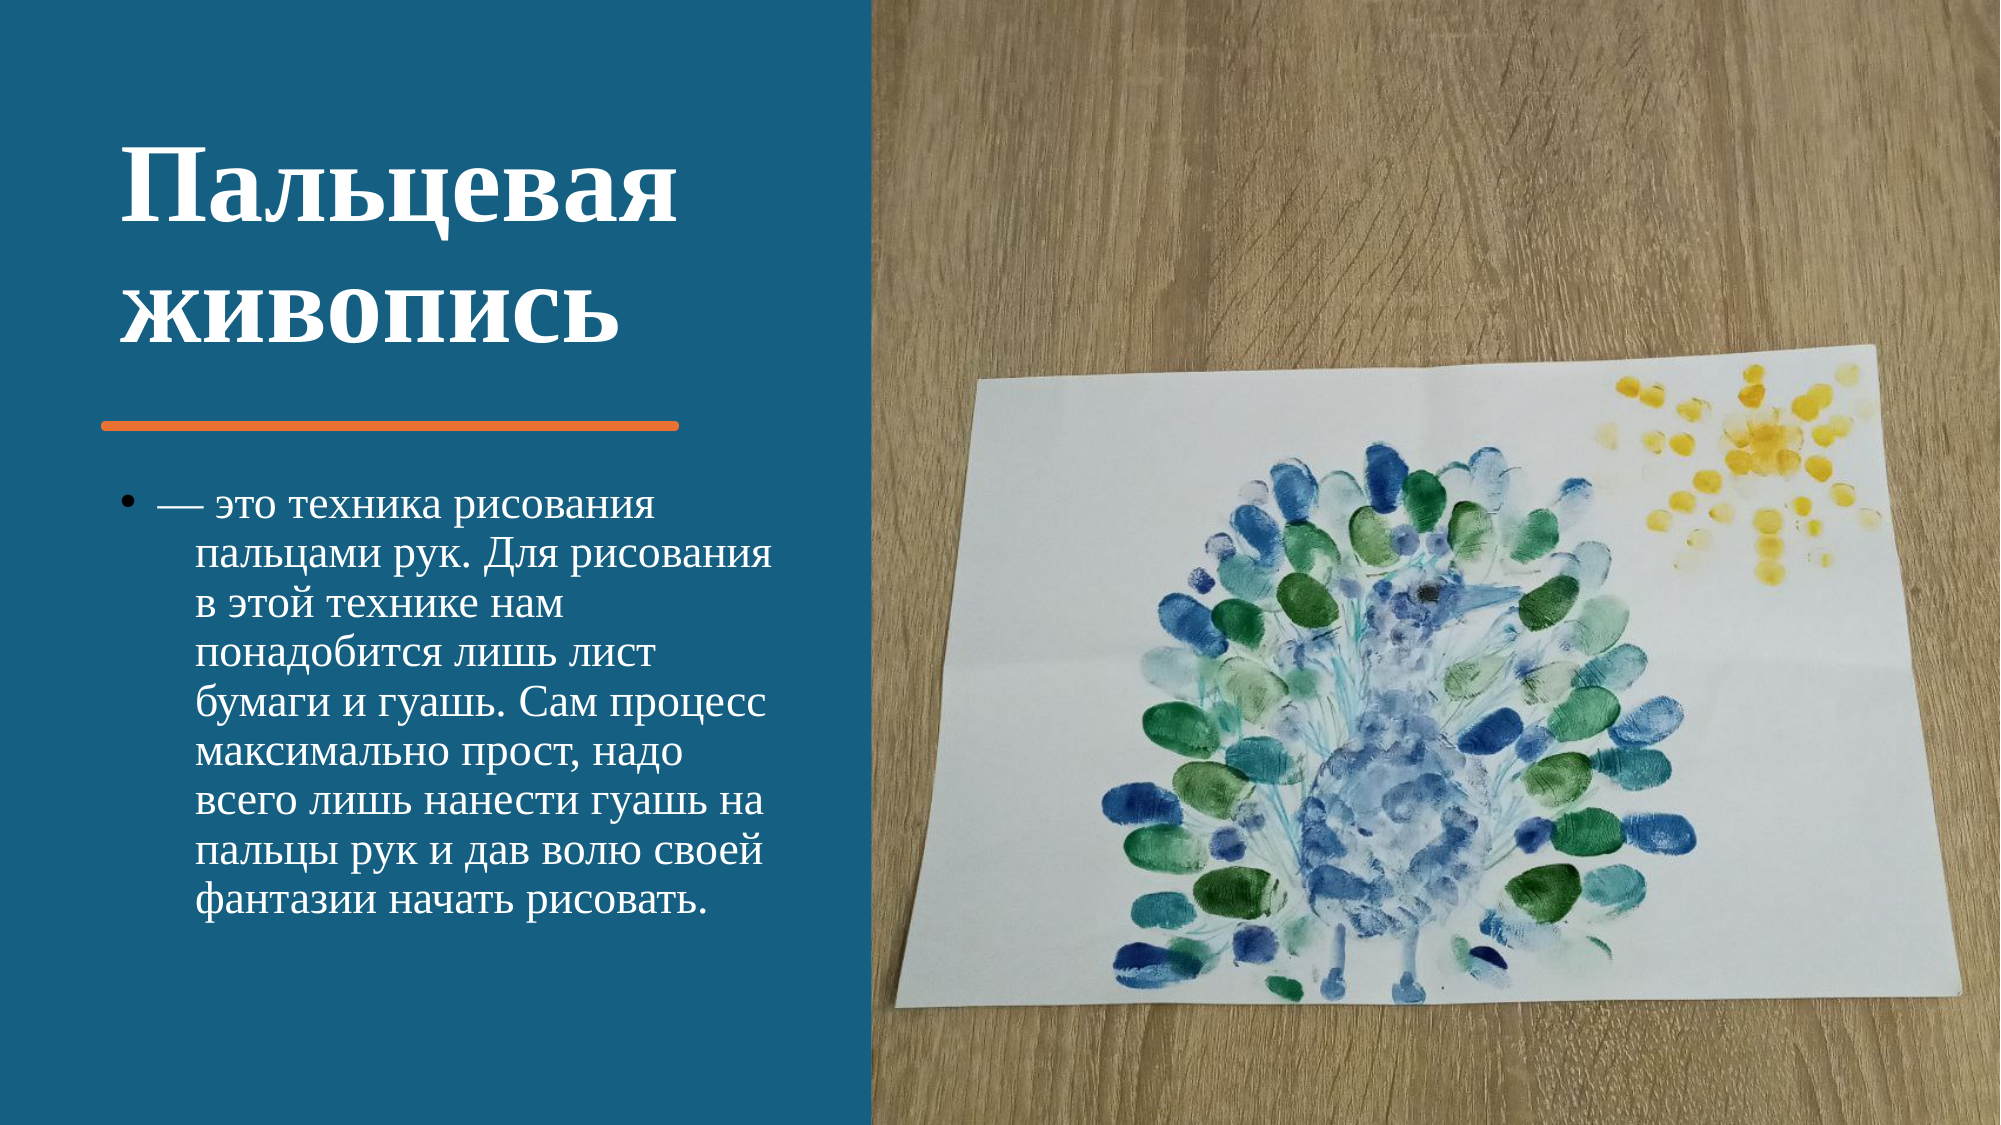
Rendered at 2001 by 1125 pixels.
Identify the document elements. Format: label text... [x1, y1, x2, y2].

list — это техника рисования пальцами рук. Для рисования в этой технике нам понадобится лишь лист бумаги и гуашь. Сам процесс максимально прост, надо всего лишь нанести гуашь на пальцы рук и дав волю своей фантазии начать рисовать. [105, 471, 802, 1016]
title Пальцевая живопись [105, 53, 822, 375]
text_box [0, 0, 871, 1125]
picture [871, 0, 2000, 1125]
